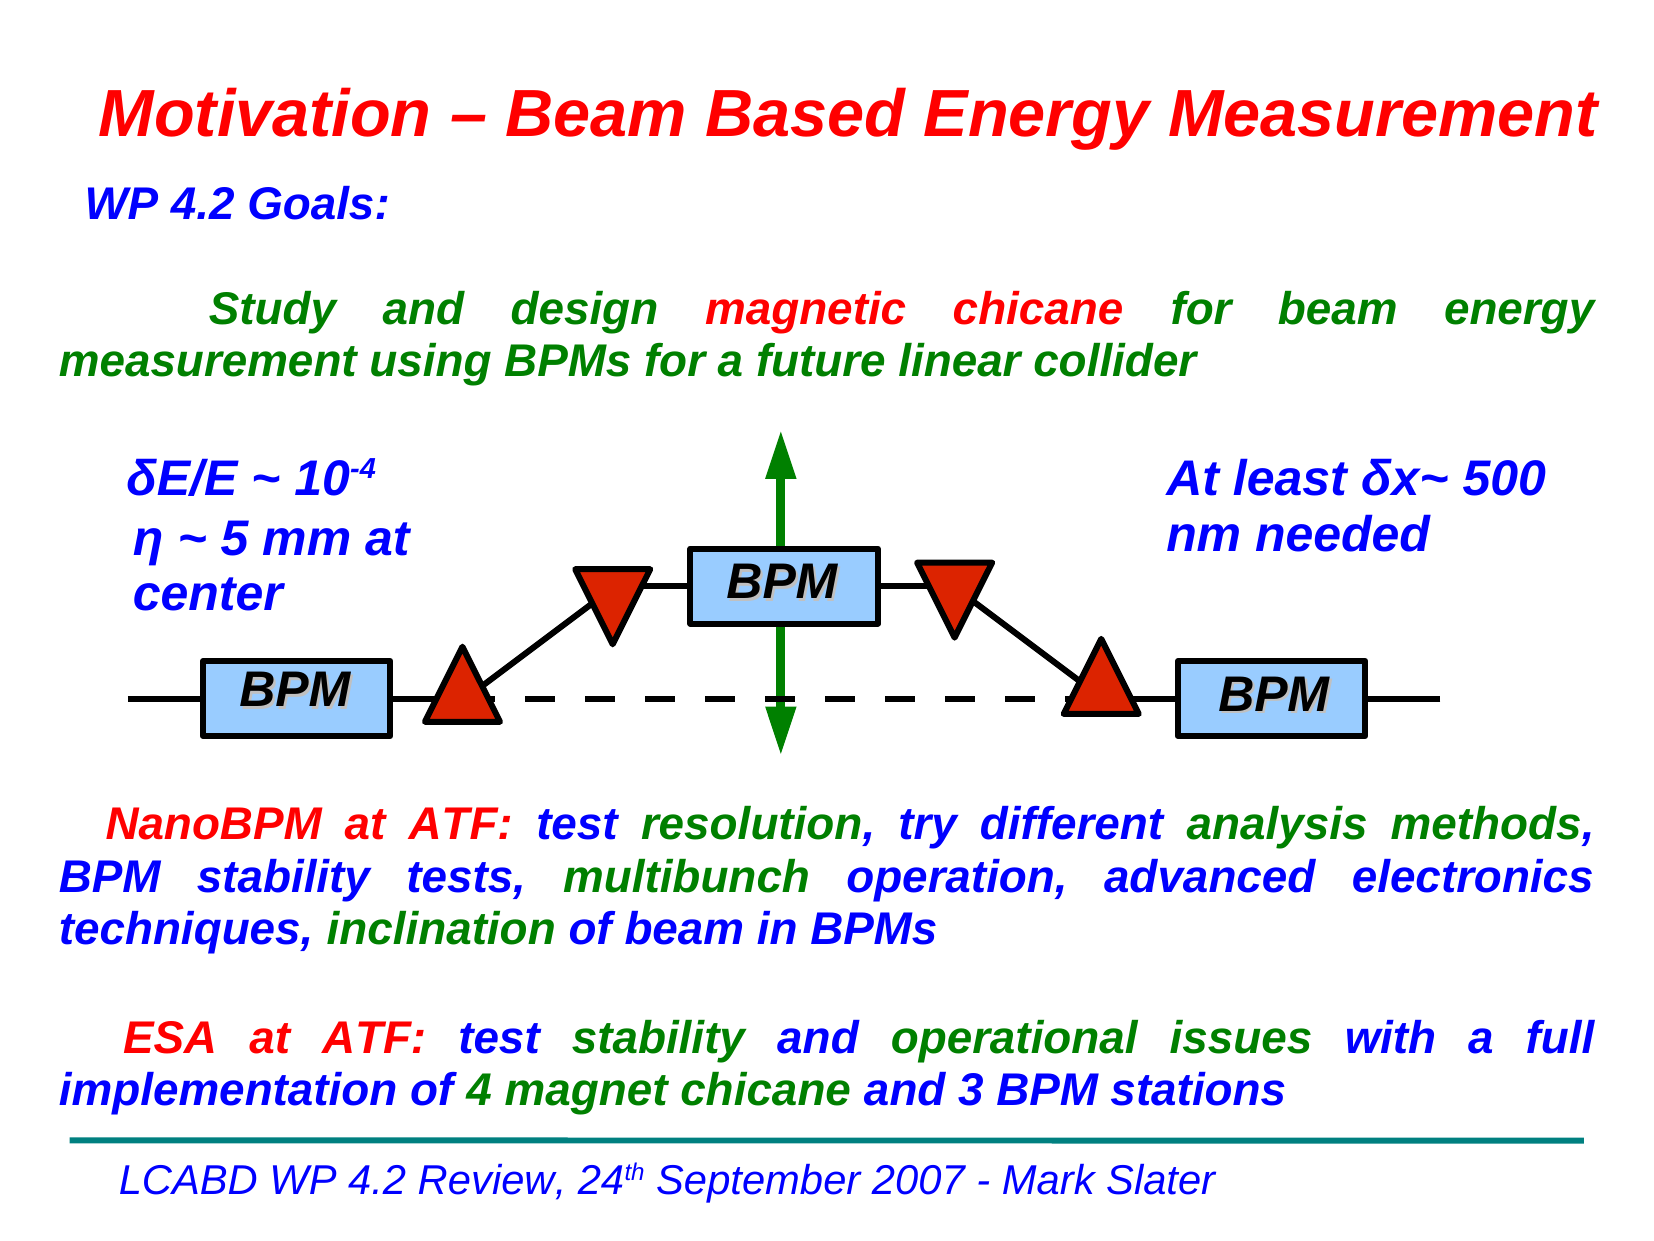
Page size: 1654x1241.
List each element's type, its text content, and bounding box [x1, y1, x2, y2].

text_box [690, 548, 878, 624]
text_box [917, 562, 993, 638]
text_box [575, 569, 651, 645]
text_box [202, 661, 391, 737]
text_box [424, 646, 501, 722]
text_box [1177, 661, 1366, 737]
text_box Motivation – Beam Based Energy Measurement [98, 74, 1599, 152]
text_box δE/E ~ 10-4 [111, 442, 391, 517]
text_box WP 4.2 Goals: Study and design magnetic chicane for beam energy measurement using BPMs for a future linear collider [59, 177, 1595, 387]
text_box BPM [224, 654, 365, 727]
text_box BPM [1203, 658, 1344, 731]
text_box η ~ 5 mm at center [118, 502, 473, 632]
text_box [1063, 638, 1139, 714]
text_box LCABD WP 4.2 Review, 24th September 2007 - Mark Slater [118, 1173, 1595, 1204]
text_box BPM [711, 546, 852, 619]
text_box NanoBPM at ATF: test resolution, try different analysis methods, BPM stability tests, multibunch operation, advanced electronics techniques, inclination of beam in BPMs ESA at ATF: test stability and operational issues with a full implementation of 4 magnet chicane and 3 BPM stations [59, 797, 1595, 1173]
text_box At least δx~ 500 nm needed [1151, 442, 1575, 572]
